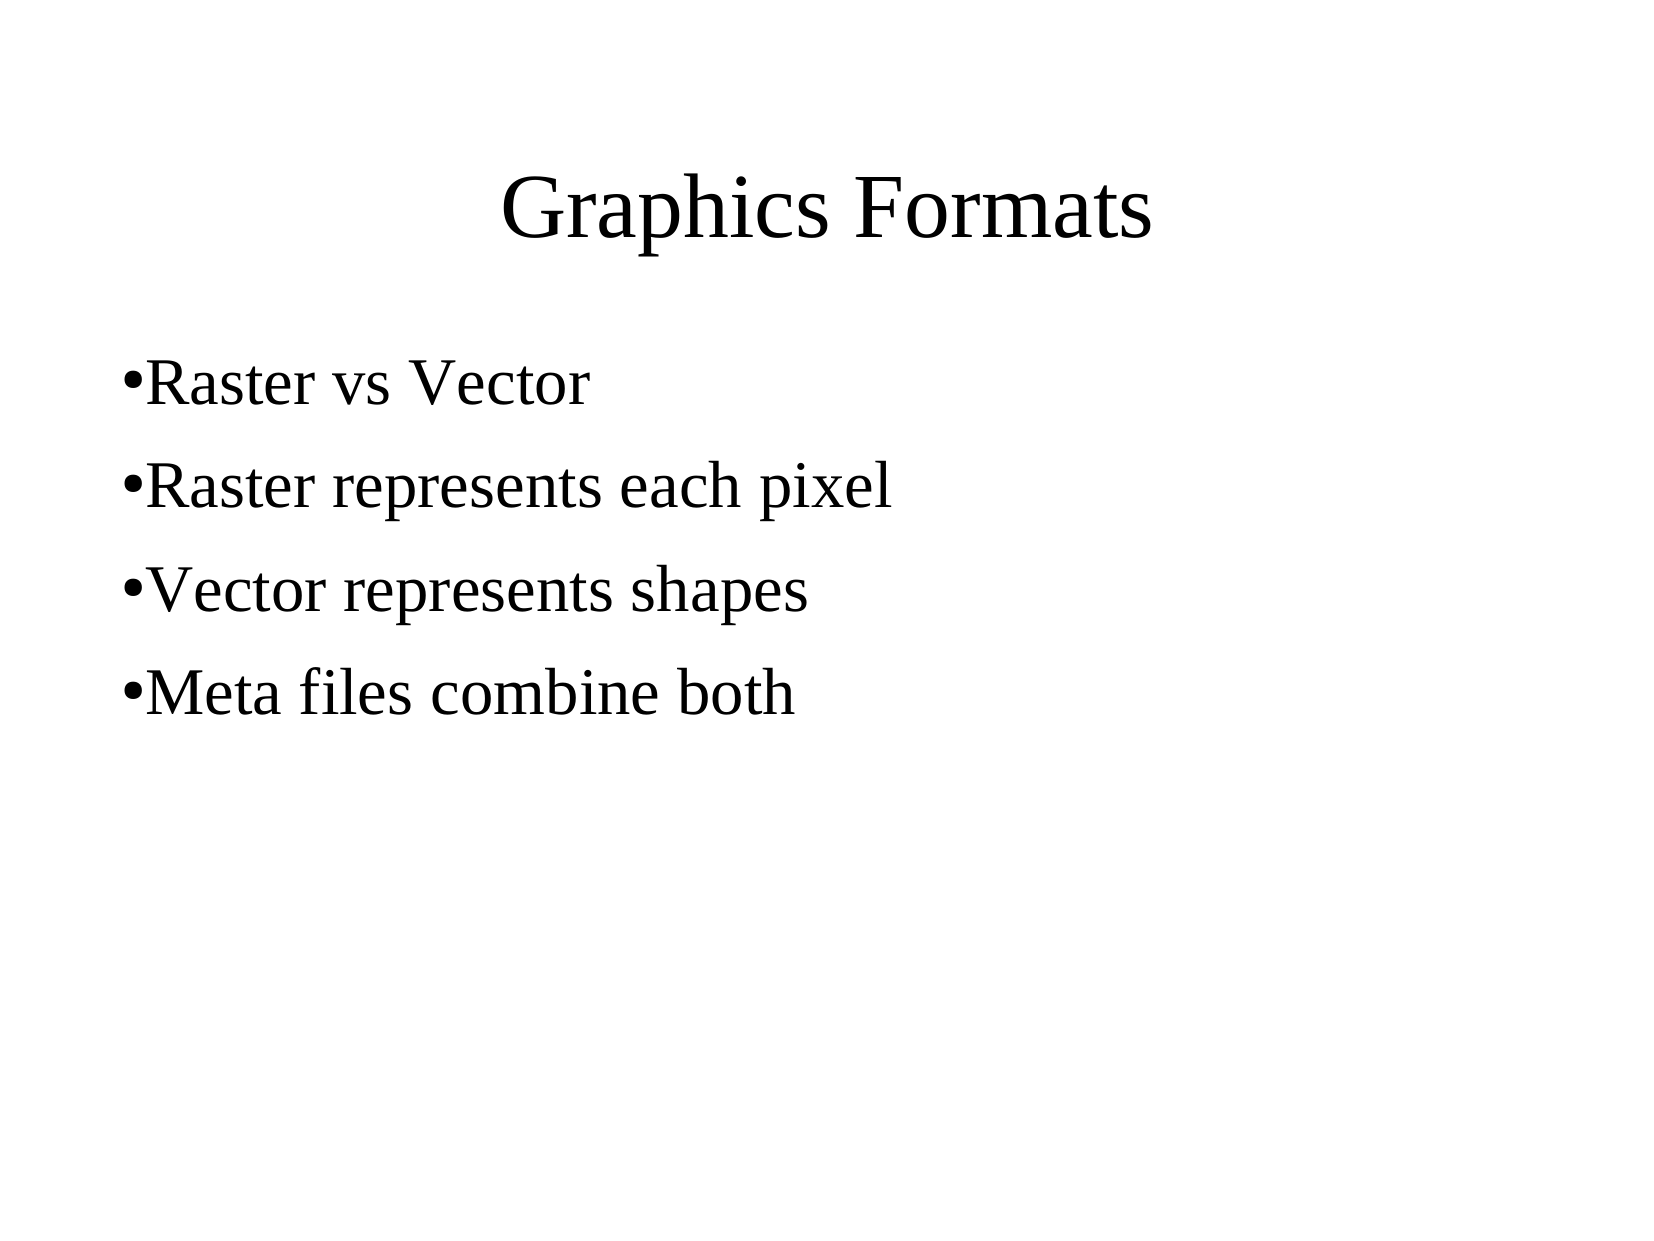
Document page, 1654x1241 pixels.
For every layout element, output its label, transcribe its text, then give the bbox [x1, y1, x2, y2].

list Raster vs Vector Raster represents each pixel Vector represents shapes Meta files combine both [121, 344, 1534, 1127]
title Graphics Formats [121, 102, 1534, 311]
